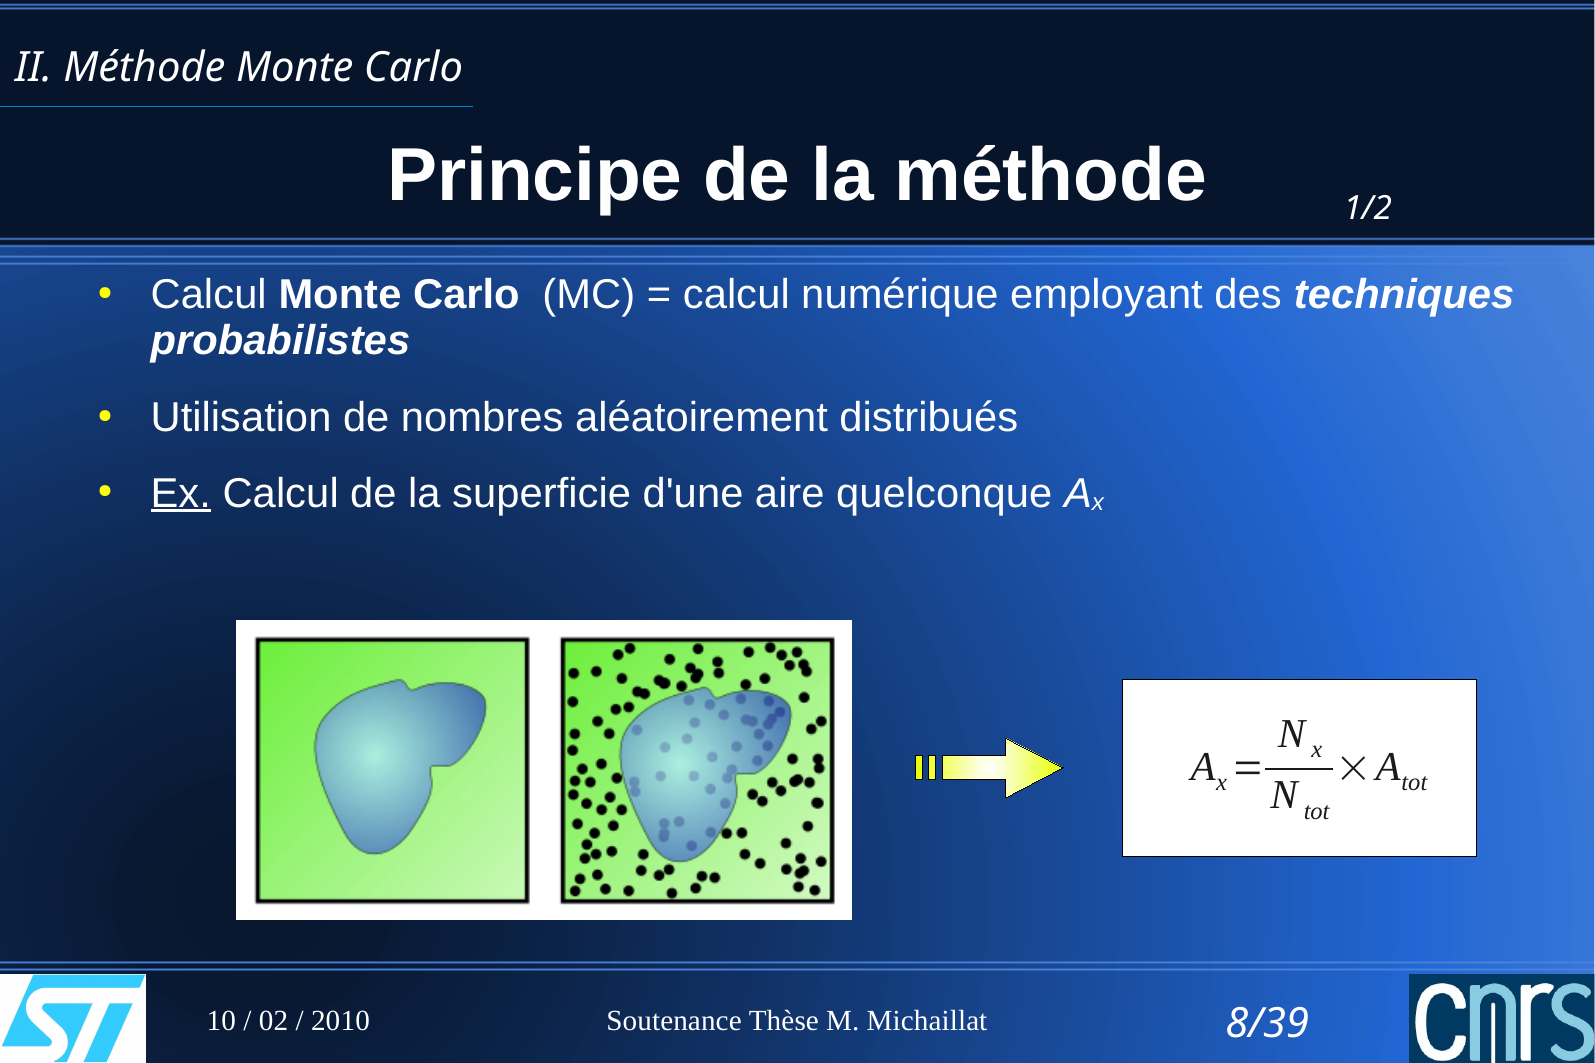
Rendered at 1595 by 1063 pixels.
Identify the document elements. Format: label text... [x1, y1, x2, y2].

text_box [1122, 679, 1477, 857]
text_box [915, 755, 923, 780]
title Principe de la méthode [79, 115, 1515, 234]
text_box 1/2 [1328, 177, 1416, 236]
picture [0, 0, 1595, 1063]
chart [1175, 708, 1438, 827]
text_box [928, 755, 936, 780]
text_box II. Méthode Monte Carlo [0, 29, 1182, 100]
list Calcul Monte Carlo (MC) = calcul numérique employant des techniques probabilistes Utilisation de nombres aléatoirement distribués Ex. Calcul de la superficie d'une aire quelconque Ax [79, 270, 1515, 973]
text_box [942, 738, 1064, 798]
